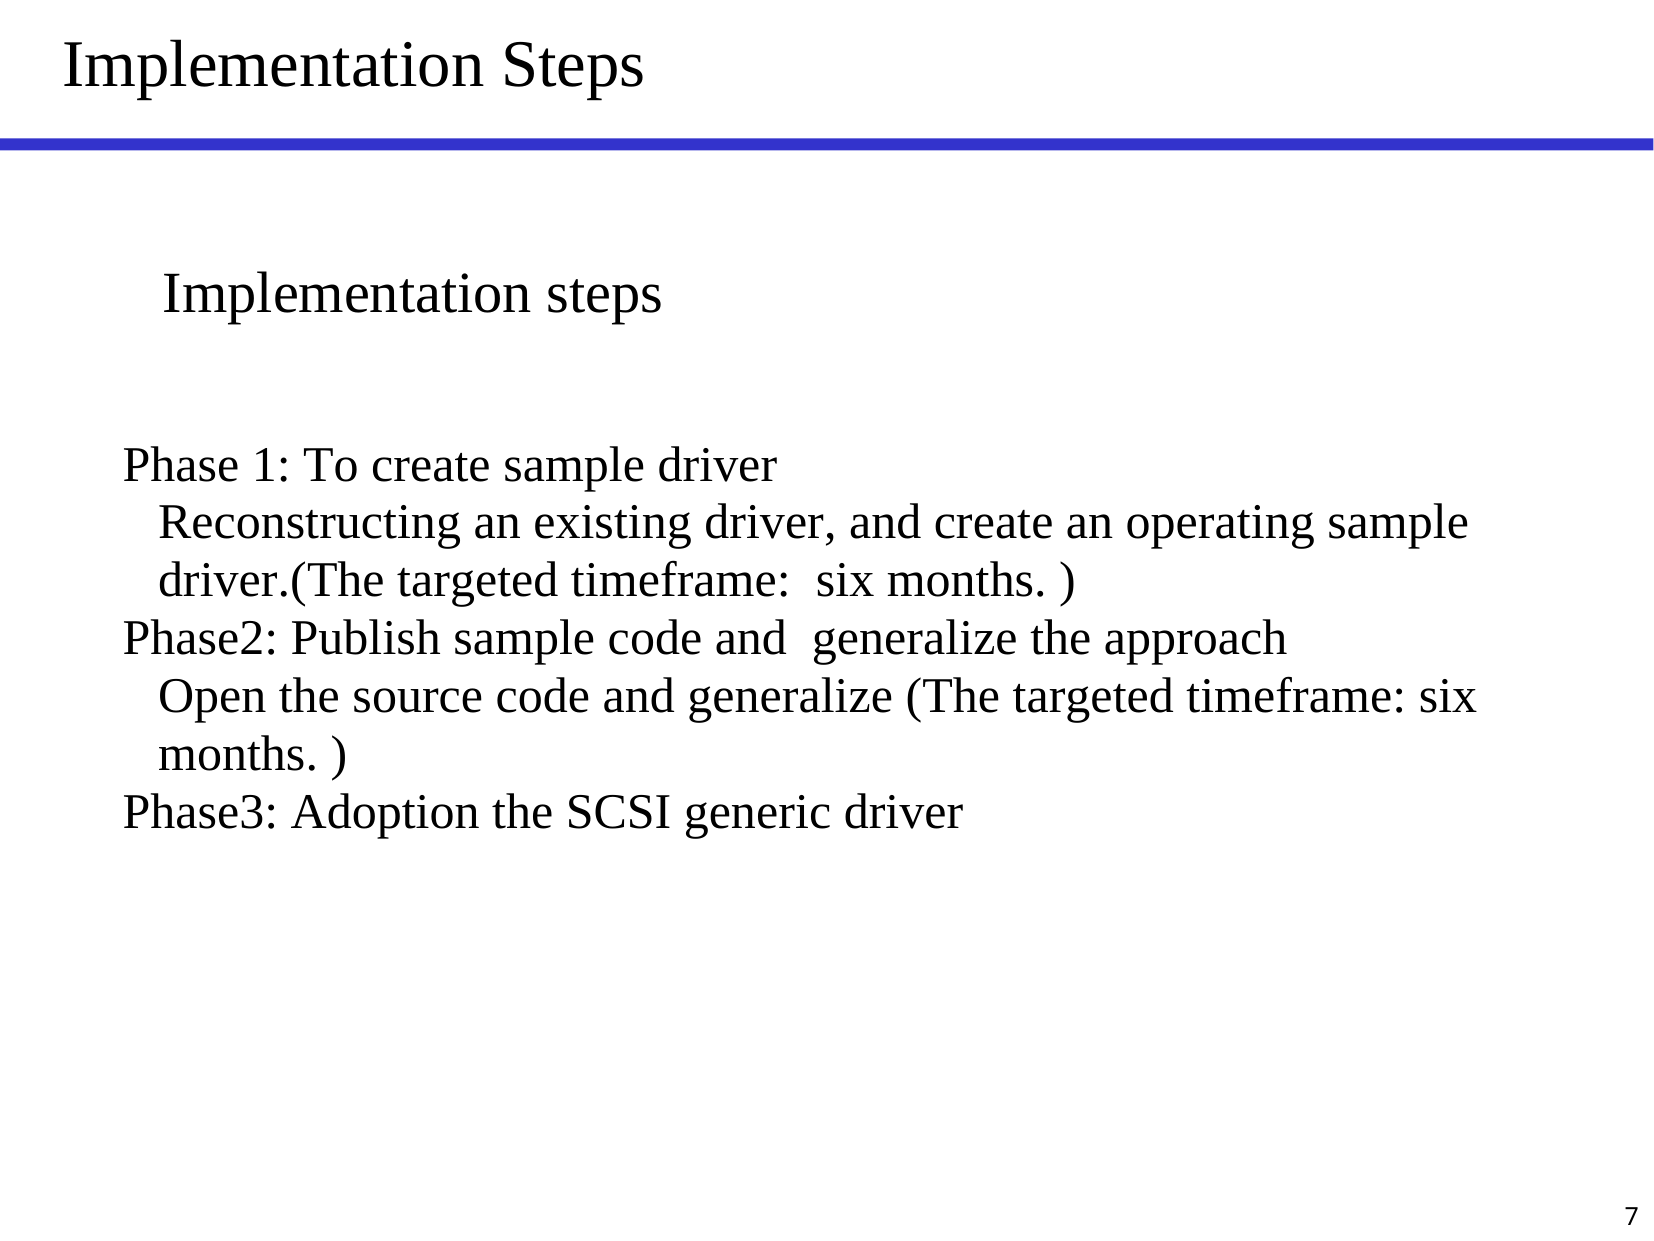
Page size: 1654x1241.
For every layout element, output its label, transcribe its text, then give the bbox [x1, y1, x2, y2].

text_box Implementation Steps [62, 23, 1011, 185]
text_box Implementation steps [133, 257, 1083, 372]
text_box Phase 1: To create sample driver Reconstructing an existing driver, and create an operating sample driver.(The targeted timeframe: six months. ) Phase2: Publish sample code and generalize the approach Open the source code and generalize (The targeted timeframe: six months. ) Phase3: Adoption the SCSI generic driver [87, 359, 1526, 1038]
